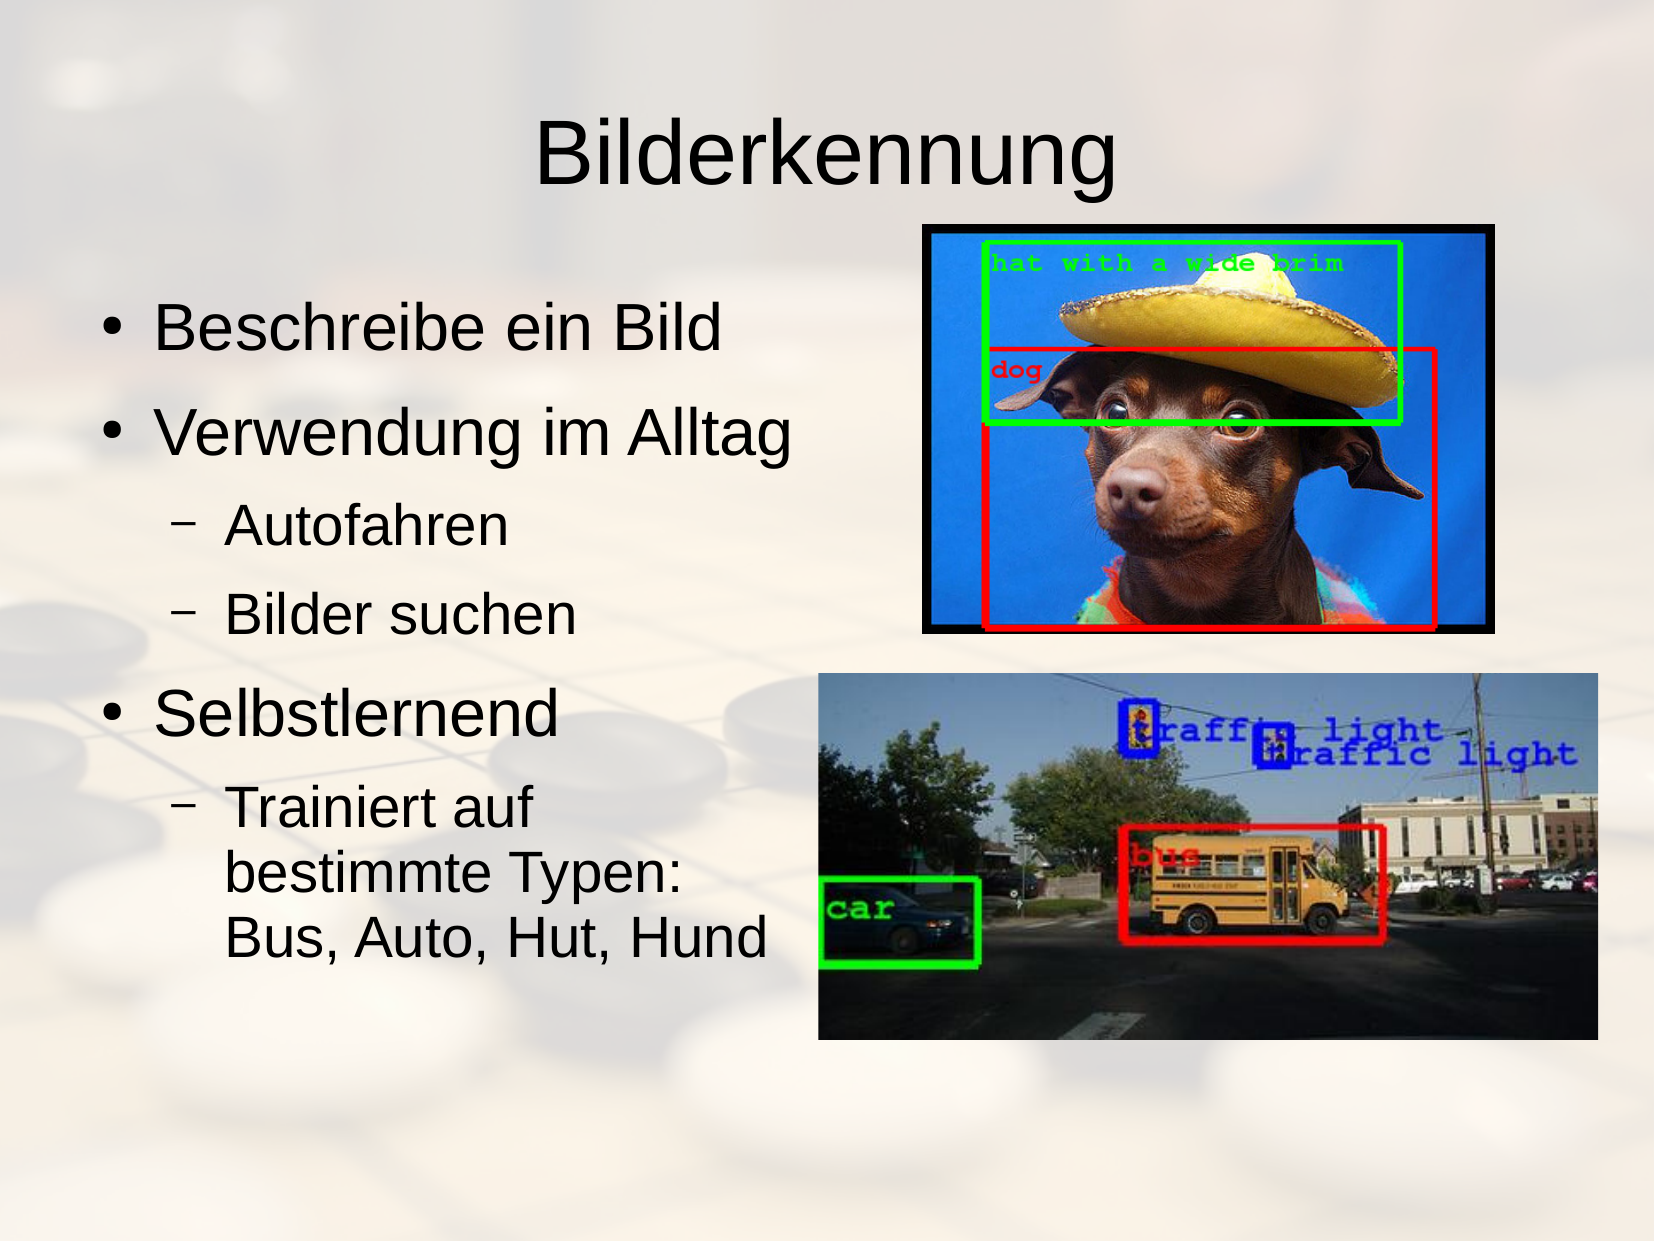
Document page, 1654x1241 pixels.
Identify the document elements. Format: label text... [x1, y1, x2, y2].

list Beschreibe ein Bild Verwendung im Alltag Autofahren Bilder suchen Selbstlernend Trainiert auf bestimmte Typen: Bus, Auto, Hut, Hund [82, 290, 809, 1010]
picture [818, 673, 1599, 1040]
picture [922, 224, 1495, 634]
title Bilderkennung [82, 49, 1571, 257]
